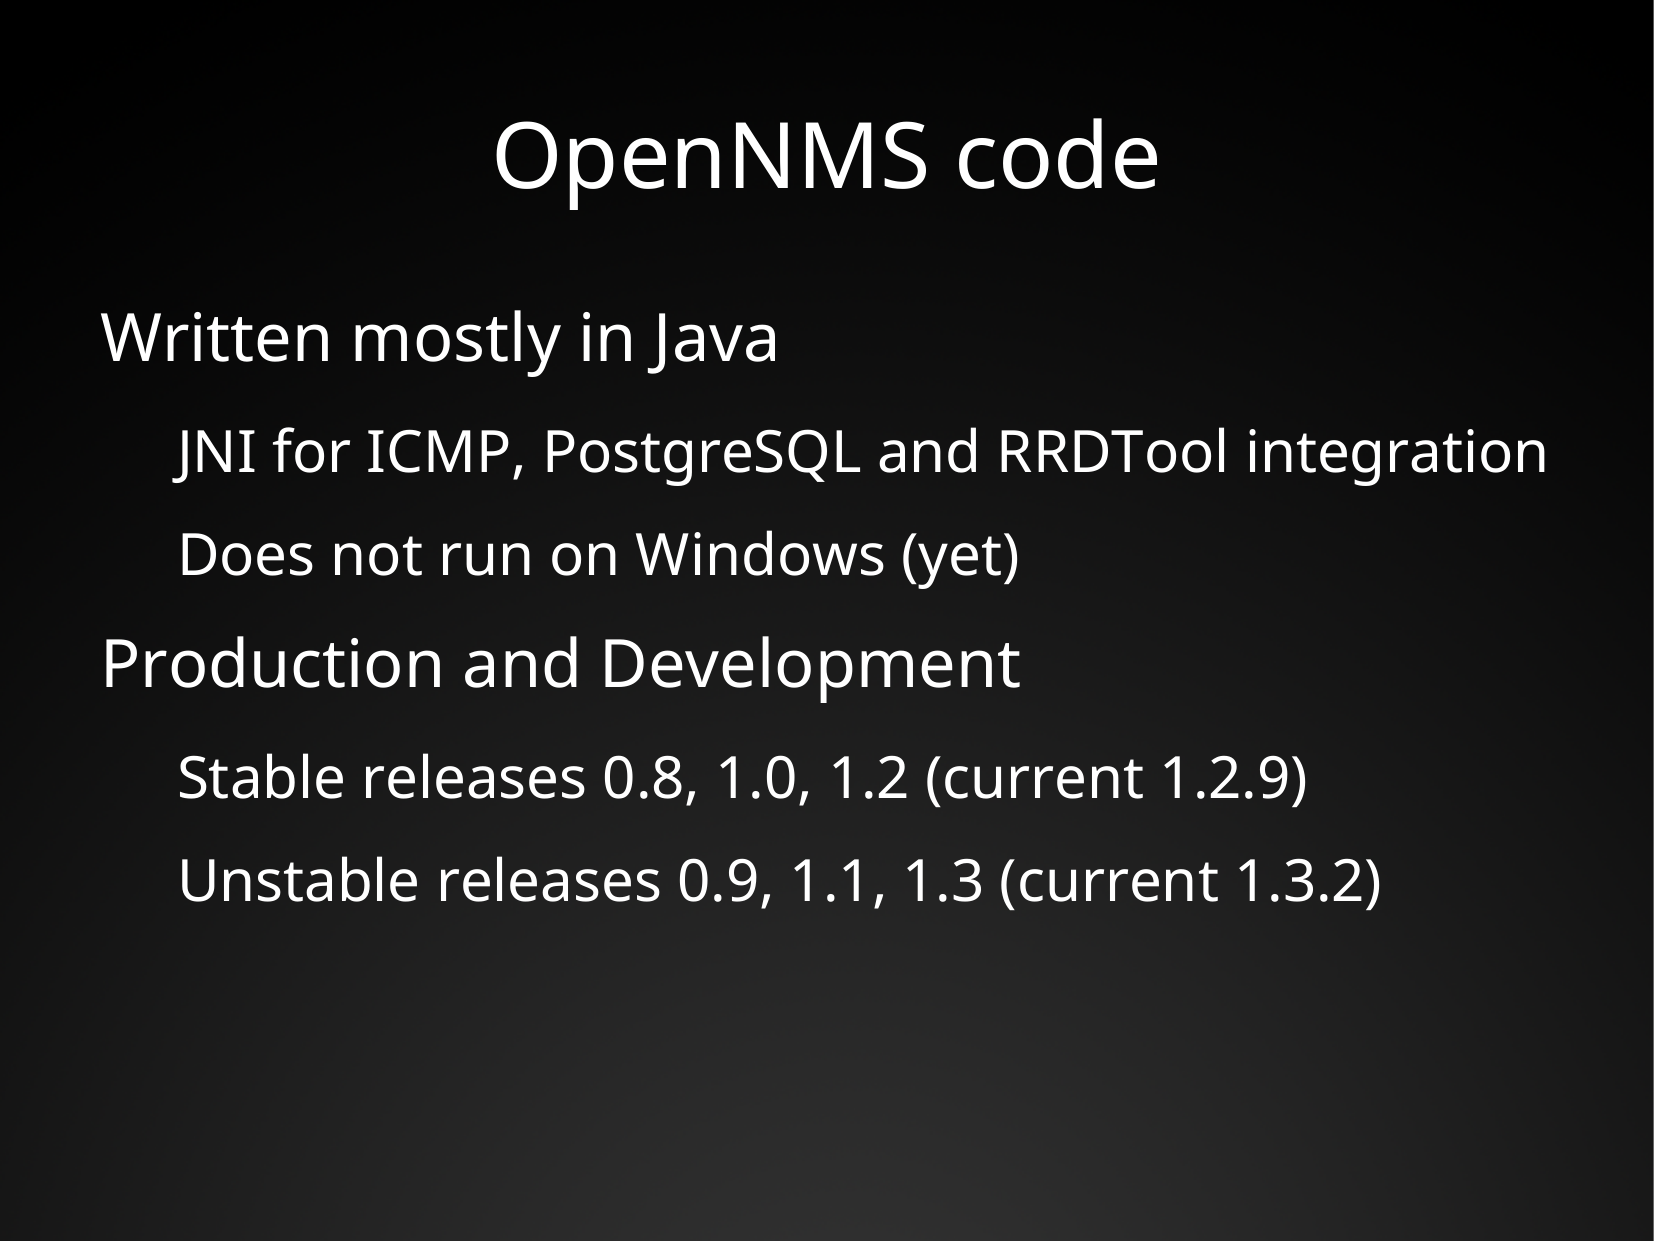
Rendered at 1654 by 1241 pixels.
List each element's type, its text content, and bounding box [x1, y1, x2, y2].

title OpenNMS code [82, 49, 1571, 257]
picture [0, 0, 1654, 1241]
list Written mostly in Java JNI for ICMP, PostgreSQL and RRDTool integration Does not run on Windows (yet) Production and Development Stable releases 0.8, 1.0, 1.2 (current 1.2.9) Unstable releases 0.9, 1.1, 1.3 (current 1.3.2) [82, 290, 1571, 1109]
